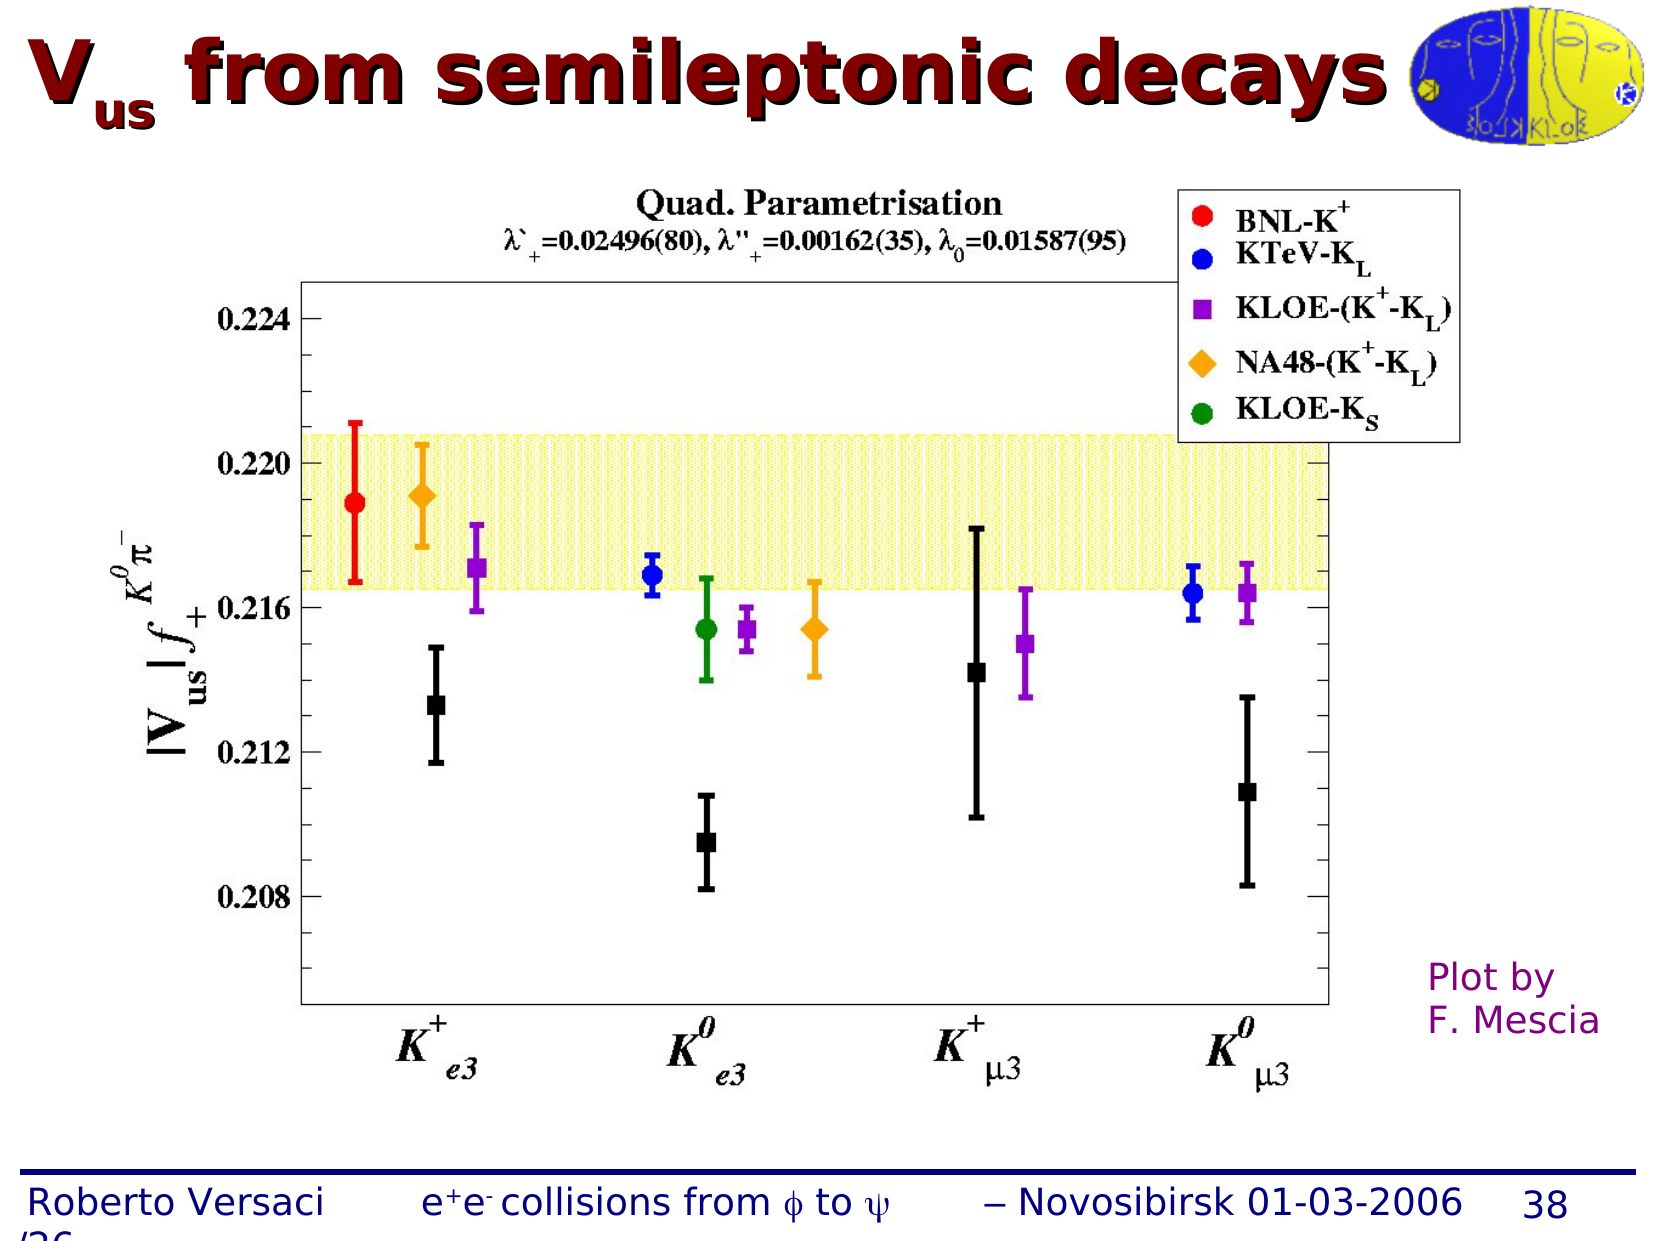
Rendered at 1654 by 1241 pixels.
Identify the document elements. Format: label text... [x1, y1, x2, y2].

title Vus from semileptonic decays [0, 15, 1433, 147]
picture [1398, 0, 1654, 151]
picture [109, 187, 1463, 1106]
chart [770, 590, 889, 650]
text_box Plot by F. Mescia [1412, 948, 1613, 1051]
